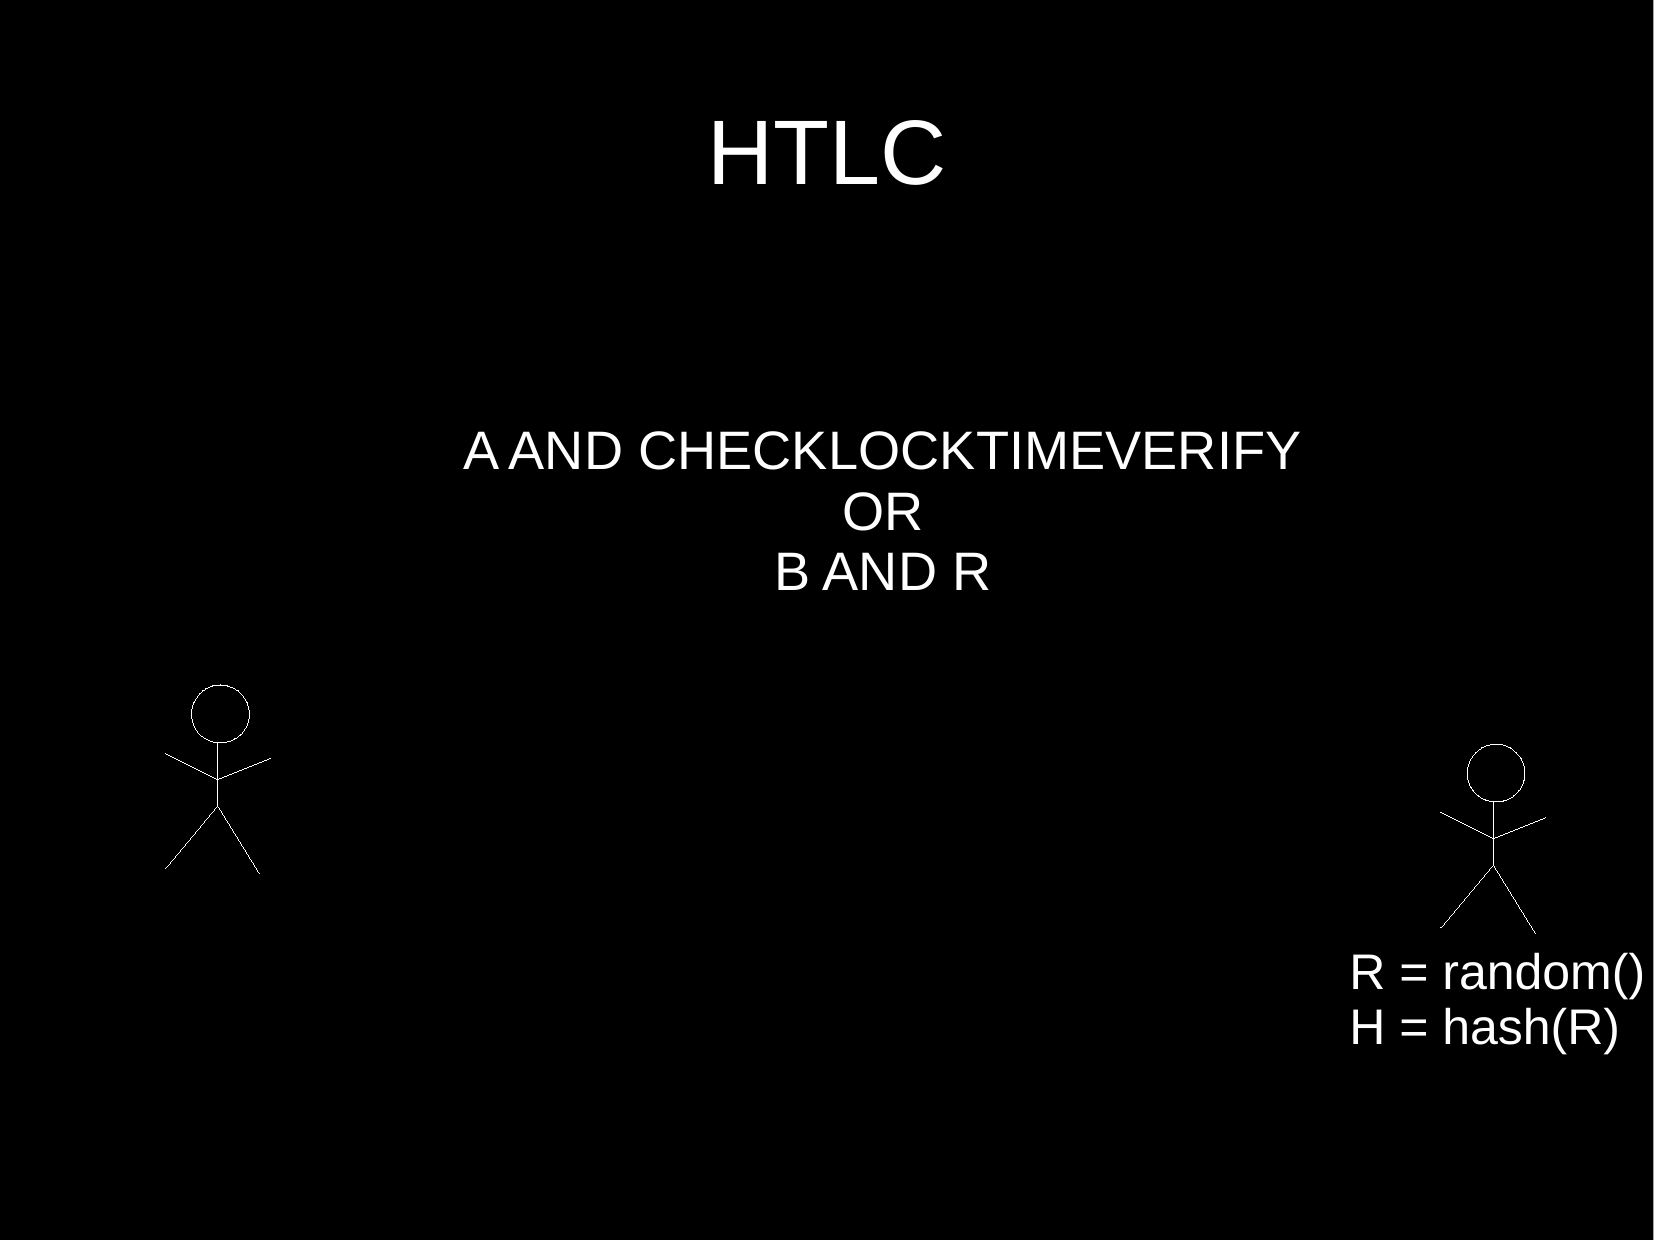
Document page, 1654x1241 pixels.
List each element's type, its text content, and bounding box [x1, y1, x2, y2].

text_box R = random() H = hash(R) [1334, 936, 1654, 1064]
text_box A AND CHECKLOCKTIMEVERIFY OR B AND R [448, 413, 1318, 610]
title HTLC [82, 49, 1571, 257]
